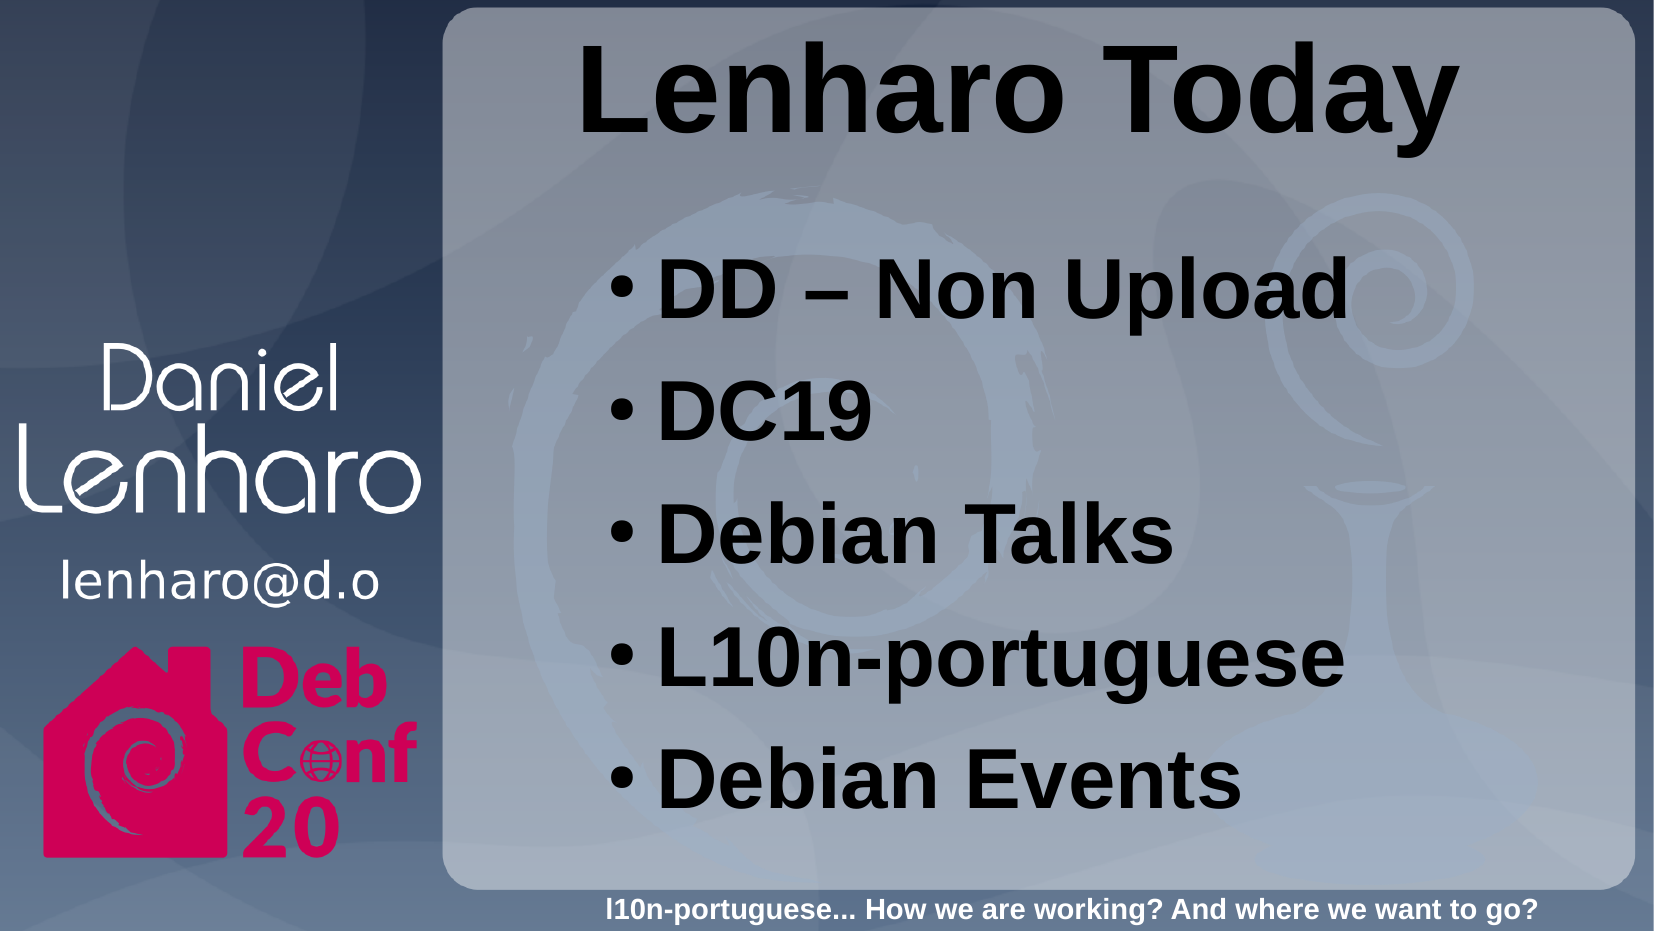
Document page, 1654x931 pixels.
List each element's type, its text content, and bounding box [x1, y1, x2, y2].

list DD – Non Upload DC19 Debian Talks L10n-portuguese Debian Events [590, 118, 1536, 833]
title Lenharo Today [501, 11, 1536, 168]
picture [0, 0, 1654, 931]
text_box l10n-portuguese... How we are working? And where we want to go? [590, 885, 1654, 931]
